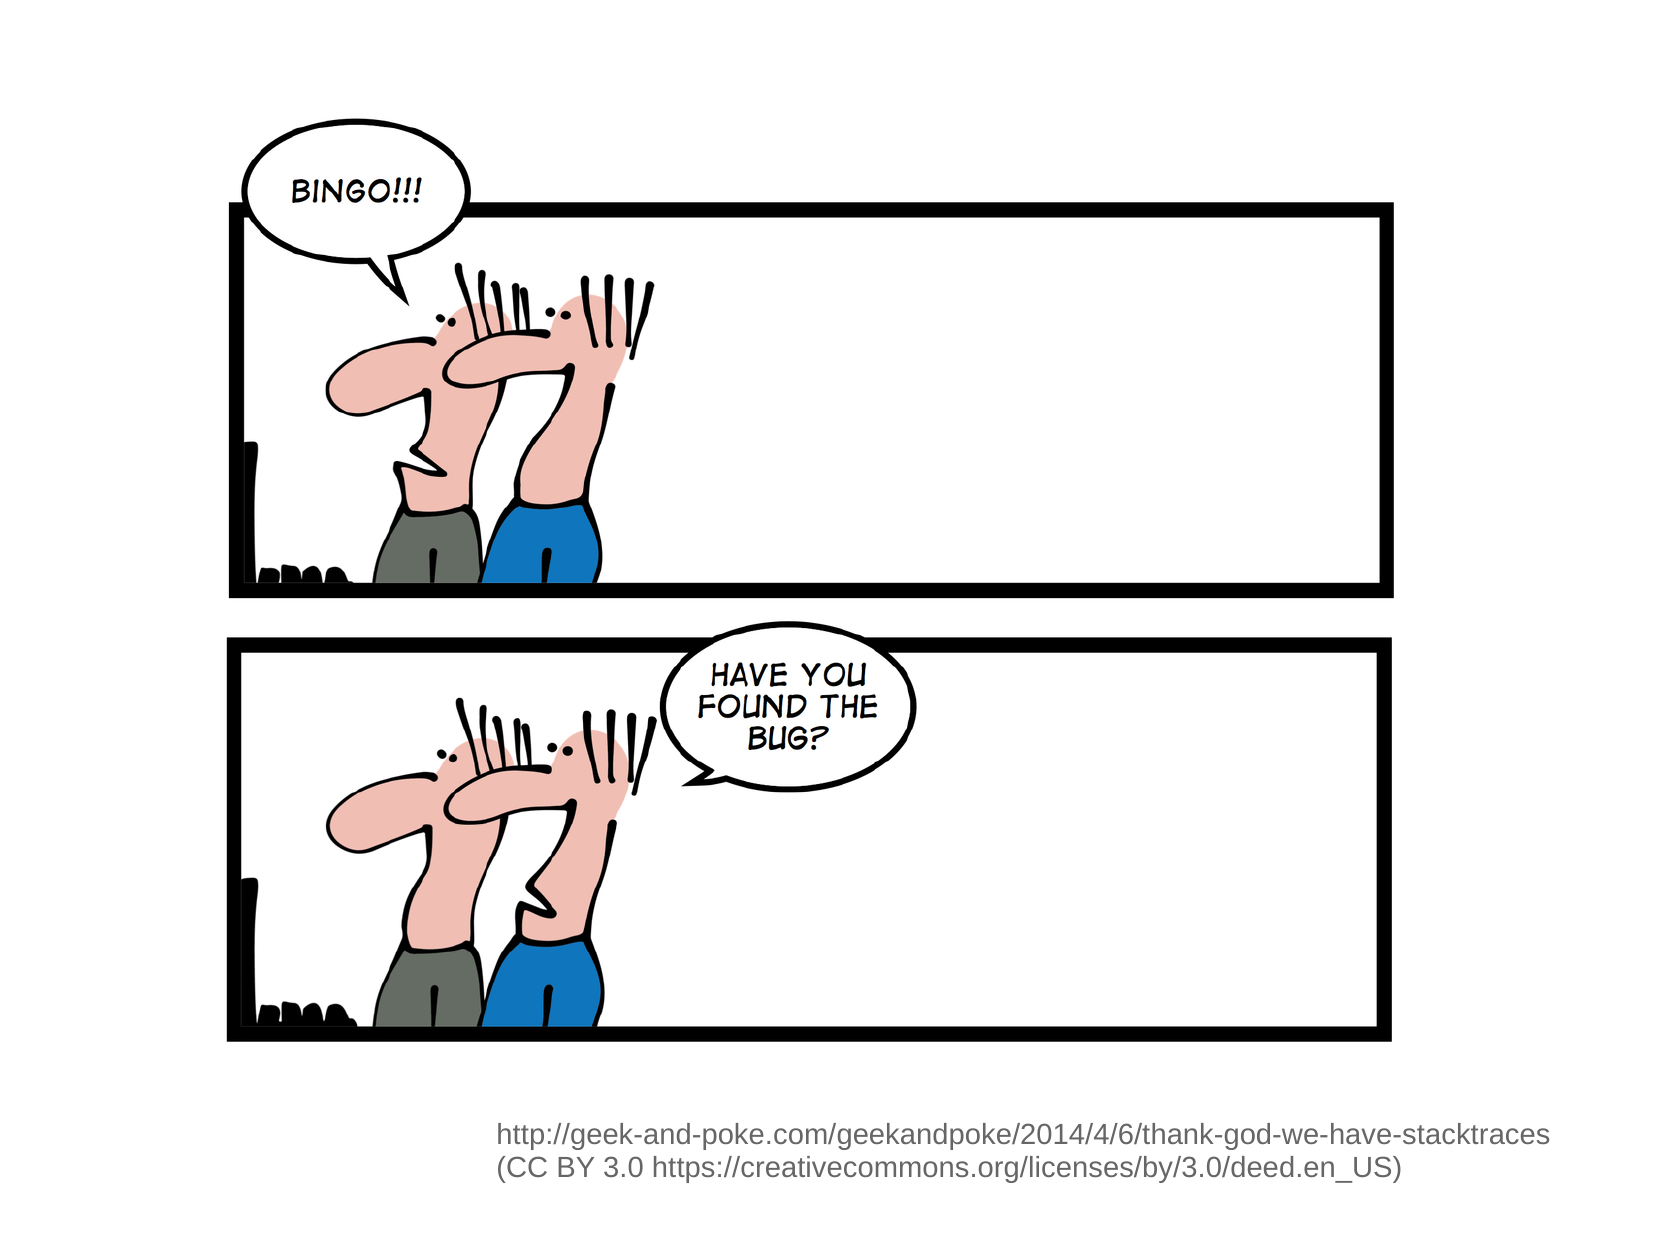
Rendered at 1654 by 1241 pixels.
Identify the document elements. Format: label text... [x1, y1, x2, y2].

picture [99, 33, 1554, 1042]
text_box http://geek-and-poke.com/geekandpoke/2014/4/6/thank-god-we-have-stacktraces (CC BY 3.0 https://creativecommons.org/licenses/by/3.0/deed.en_US) [481, 1110, 1654, 1213]
